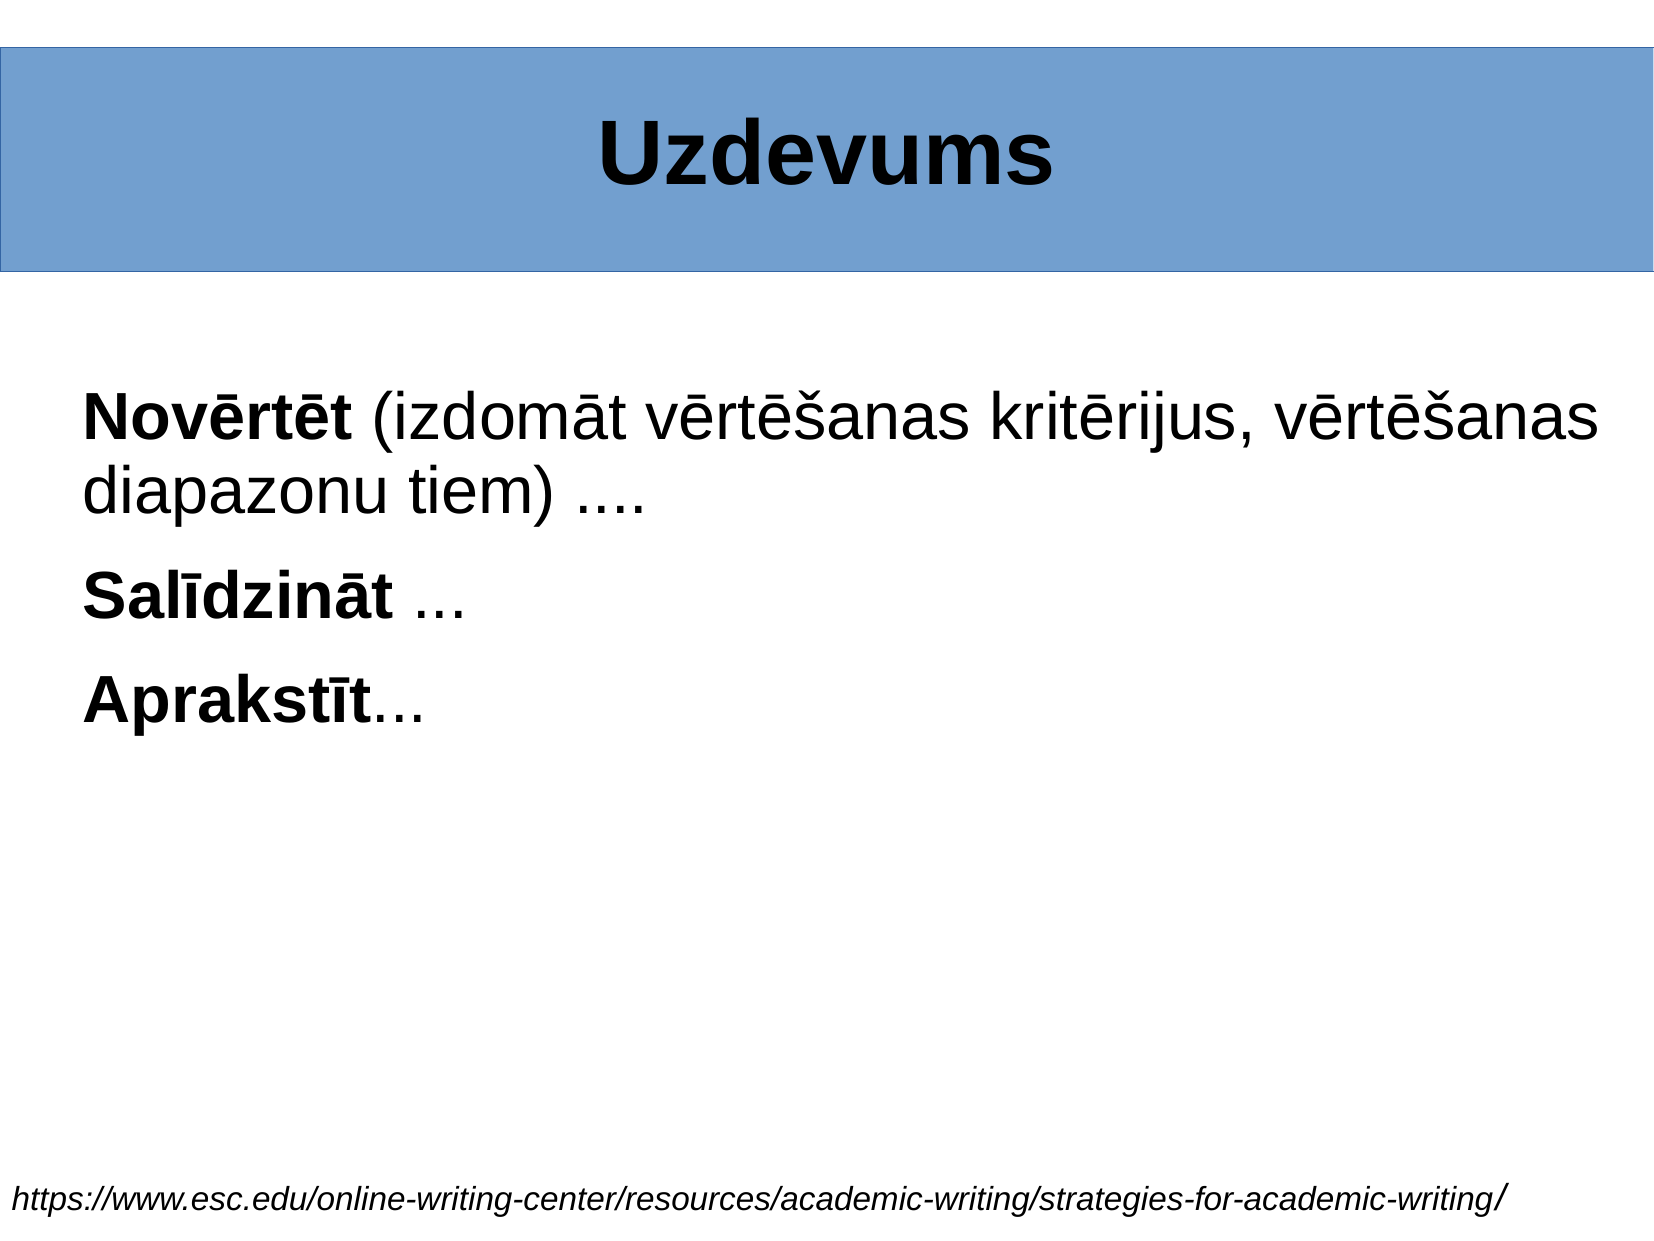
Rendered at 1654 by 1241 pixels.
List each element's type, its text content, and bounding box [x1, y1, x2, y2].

title Uzdevums [82, 49, 1571, 257]
text_box [0, 47, 1654, 272]
list Novērtēt (izdomāt vērtēšanas kritērijus, vērtēšanas diapazonu tiem) .... Salīdzināt ... Aprakstīt... [82, 378, 1619, 1099]
text_box https://www.esc.edu/online-writing-center/resources/academic-writing/strategies-for-academic-writing/ [0, 1169, 1521, 1227]
